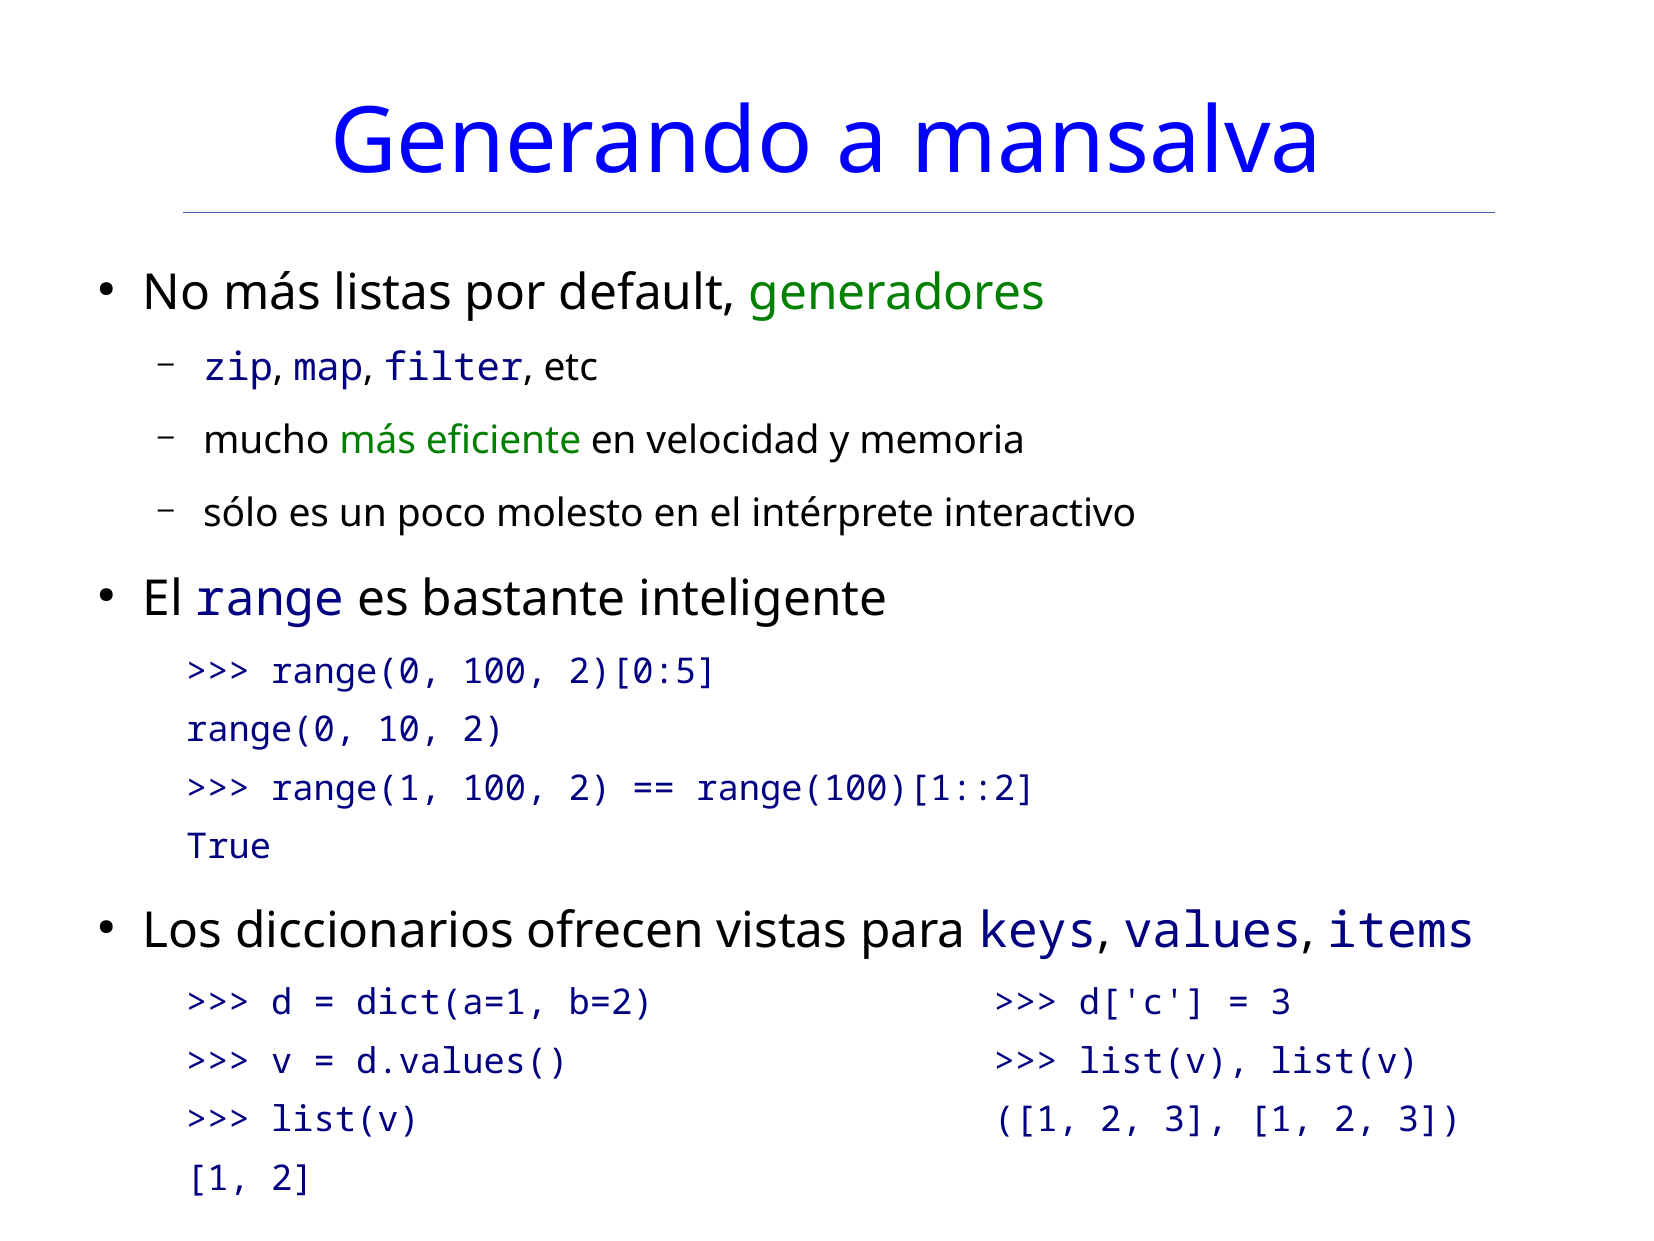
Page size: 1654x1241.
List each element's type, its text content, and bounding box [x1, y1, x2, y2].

list No más listas por default, generadores zip, map, filter, etc mucho más eficiente en velocidad y memoria sólo es un poco molesto en el intérprete interactivo El range es bastante inteligente >>> range(0, 100, 2)[0:5] range(0, 10, 2) >>> range(1, 100, 2) == range(100)[1::2] True Los diccionarios ofrecen vistas para keys, values, items >>> d = dict(a=1, b=2) >>> d['c'] = 3 >>> v = d.values() >>> list(v), list(v) >>> list(v) ([1, 2, 3], [1, 2, 3]) [1, 2] [82, 256, 1571, 1205]
title Generando a mansalva [82, 49, 1571, 225]
